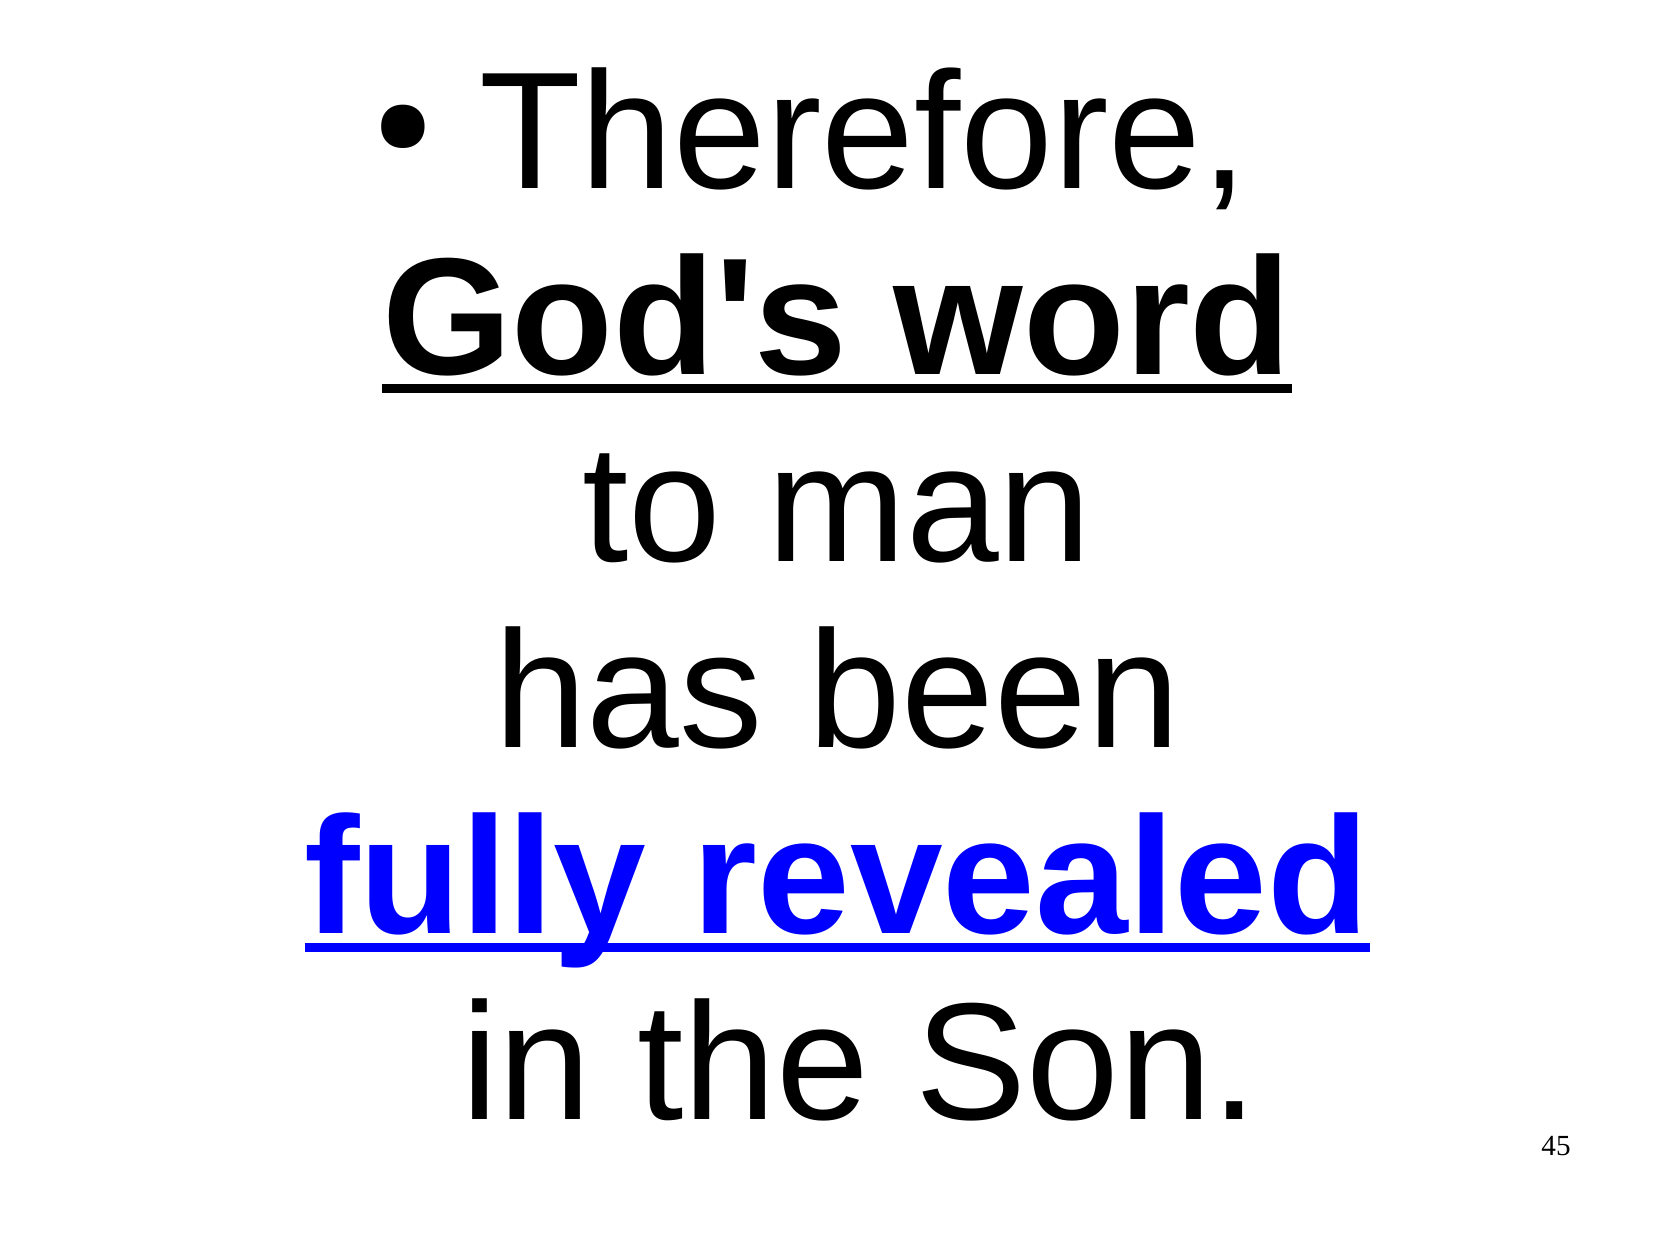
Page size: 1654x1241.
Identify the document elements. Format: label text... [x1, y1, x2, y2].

list Therefore, God's word to man has been fully revealed in the Son. [37, 37, 1613, 1238]
